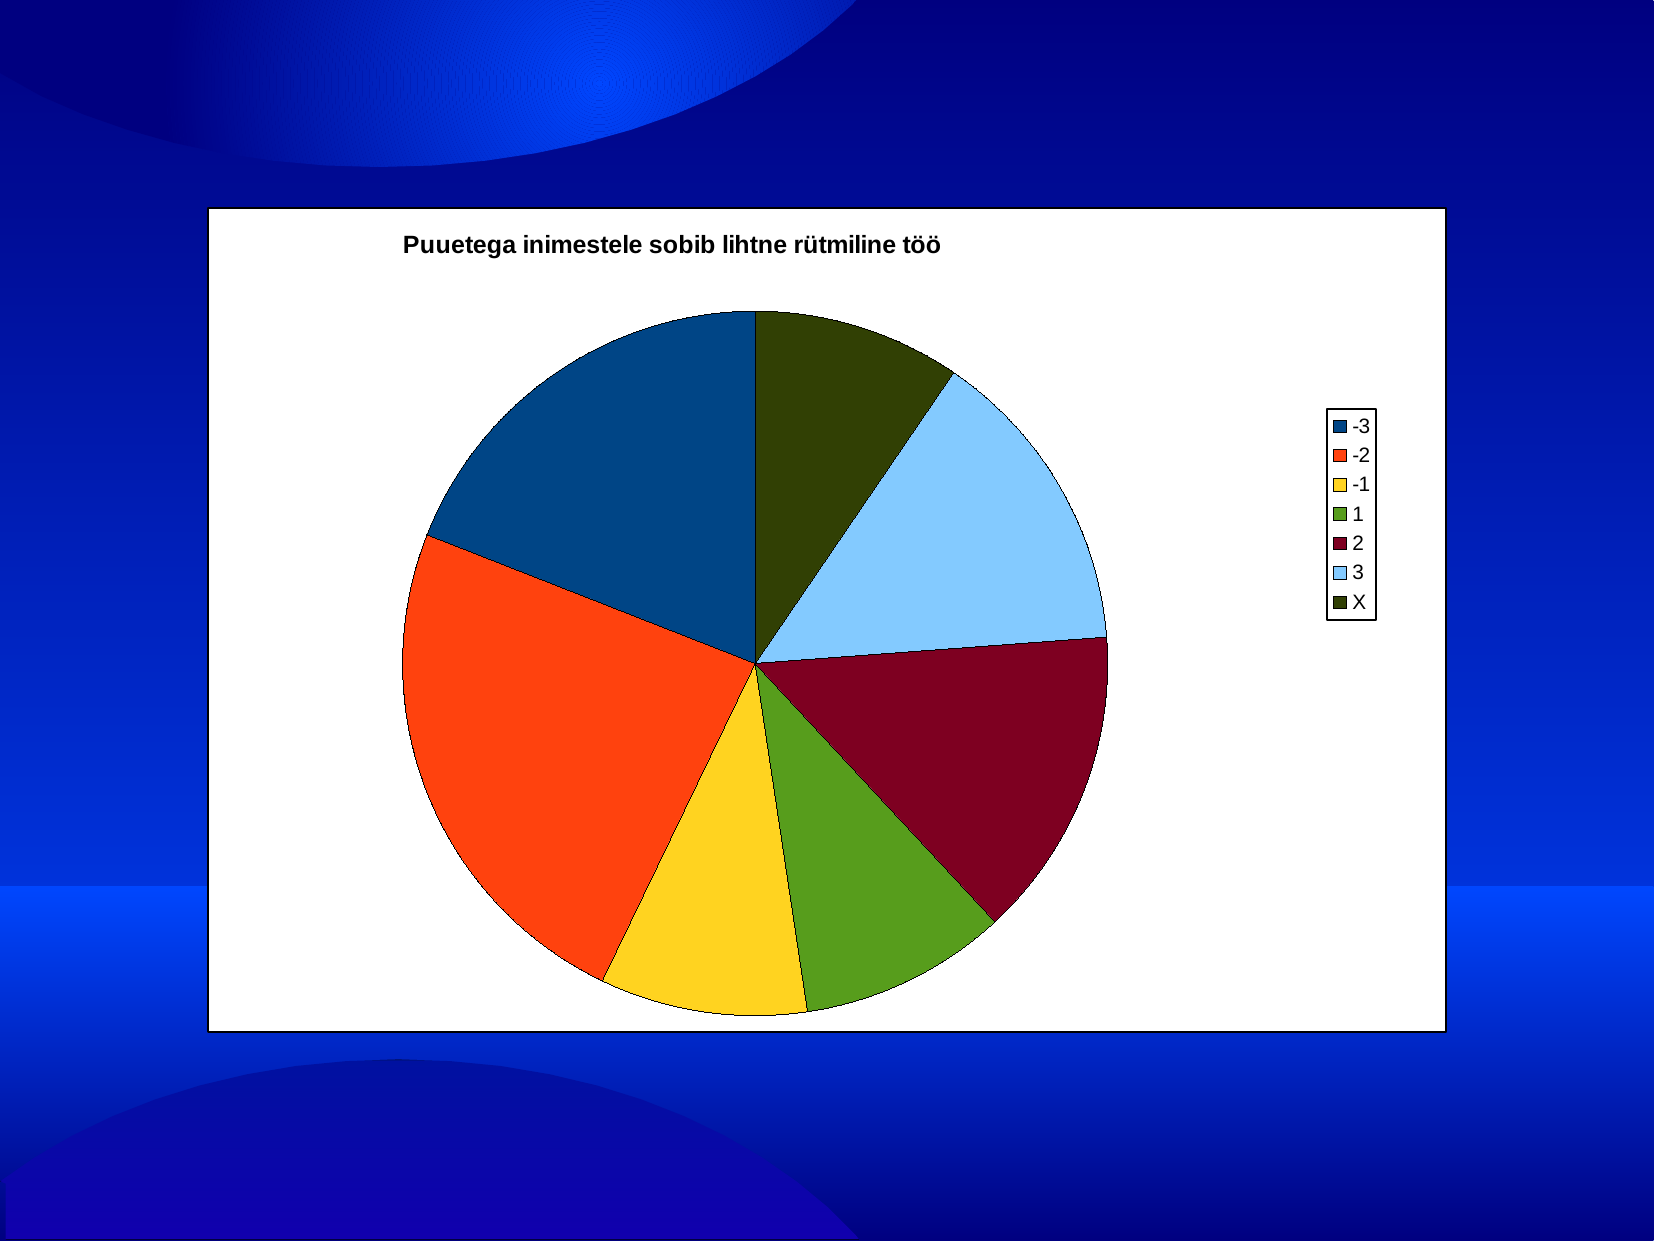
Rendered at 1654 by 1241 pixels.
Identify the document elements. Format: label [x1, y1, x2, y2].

chart [206, 206, 1447, 1034]
